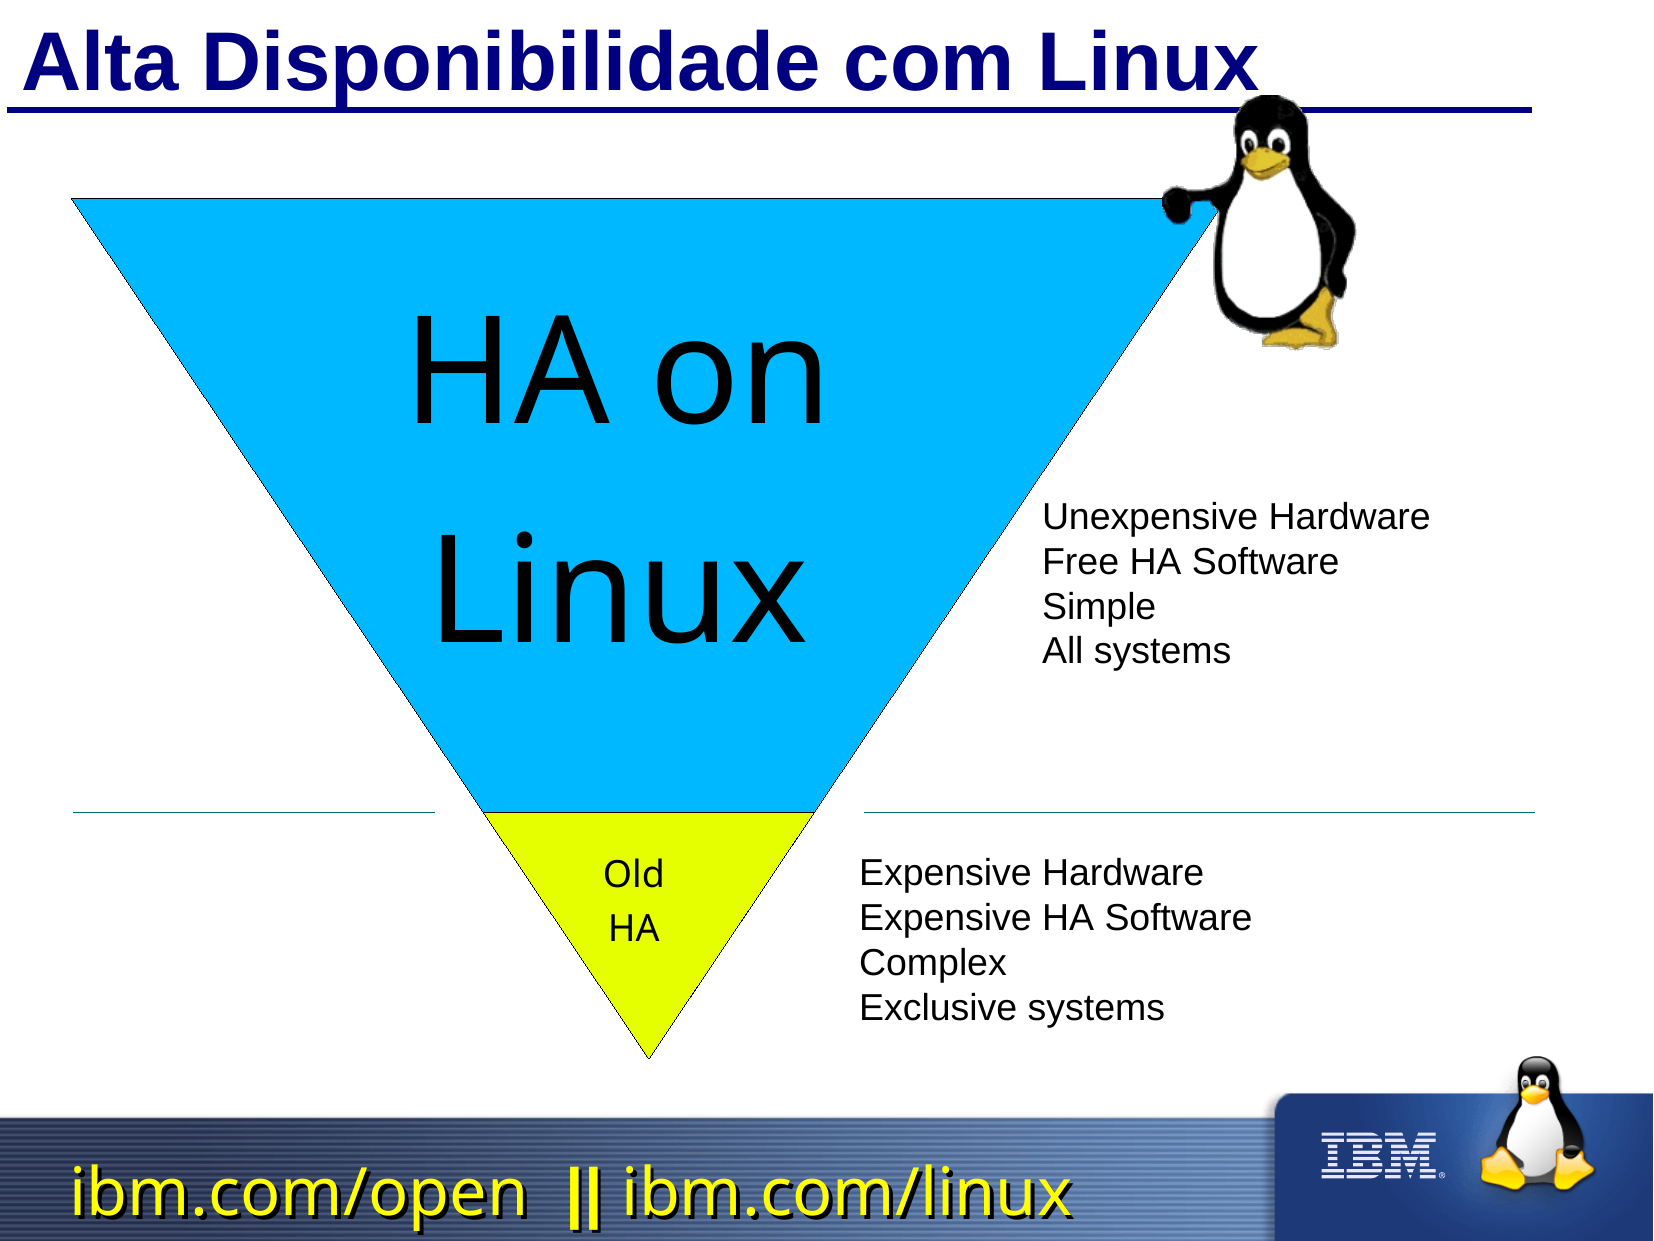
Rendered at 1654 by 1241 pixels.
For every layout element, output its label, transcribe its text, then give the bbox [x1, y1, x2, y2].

text_box Old HA [602, 843, 696, 985]
text_box HA on Linux [403, 249, 898, 688]
text_box Expensive Hardware Expensive HA Software Complex Exclusive systems [859, 848, 1435, 1075]
picture [0, 1055, 1653, 1241]
text_box [71, 198, 1162, 1059]
text_box Unexpensive Hardware Free HA Software Simple All systems [1042, 492, 1610, 718]
text_box Alta Disponibilidade com Linux [21, 8, 1506, 106]
picture [1162, 95, 1357, 351]
